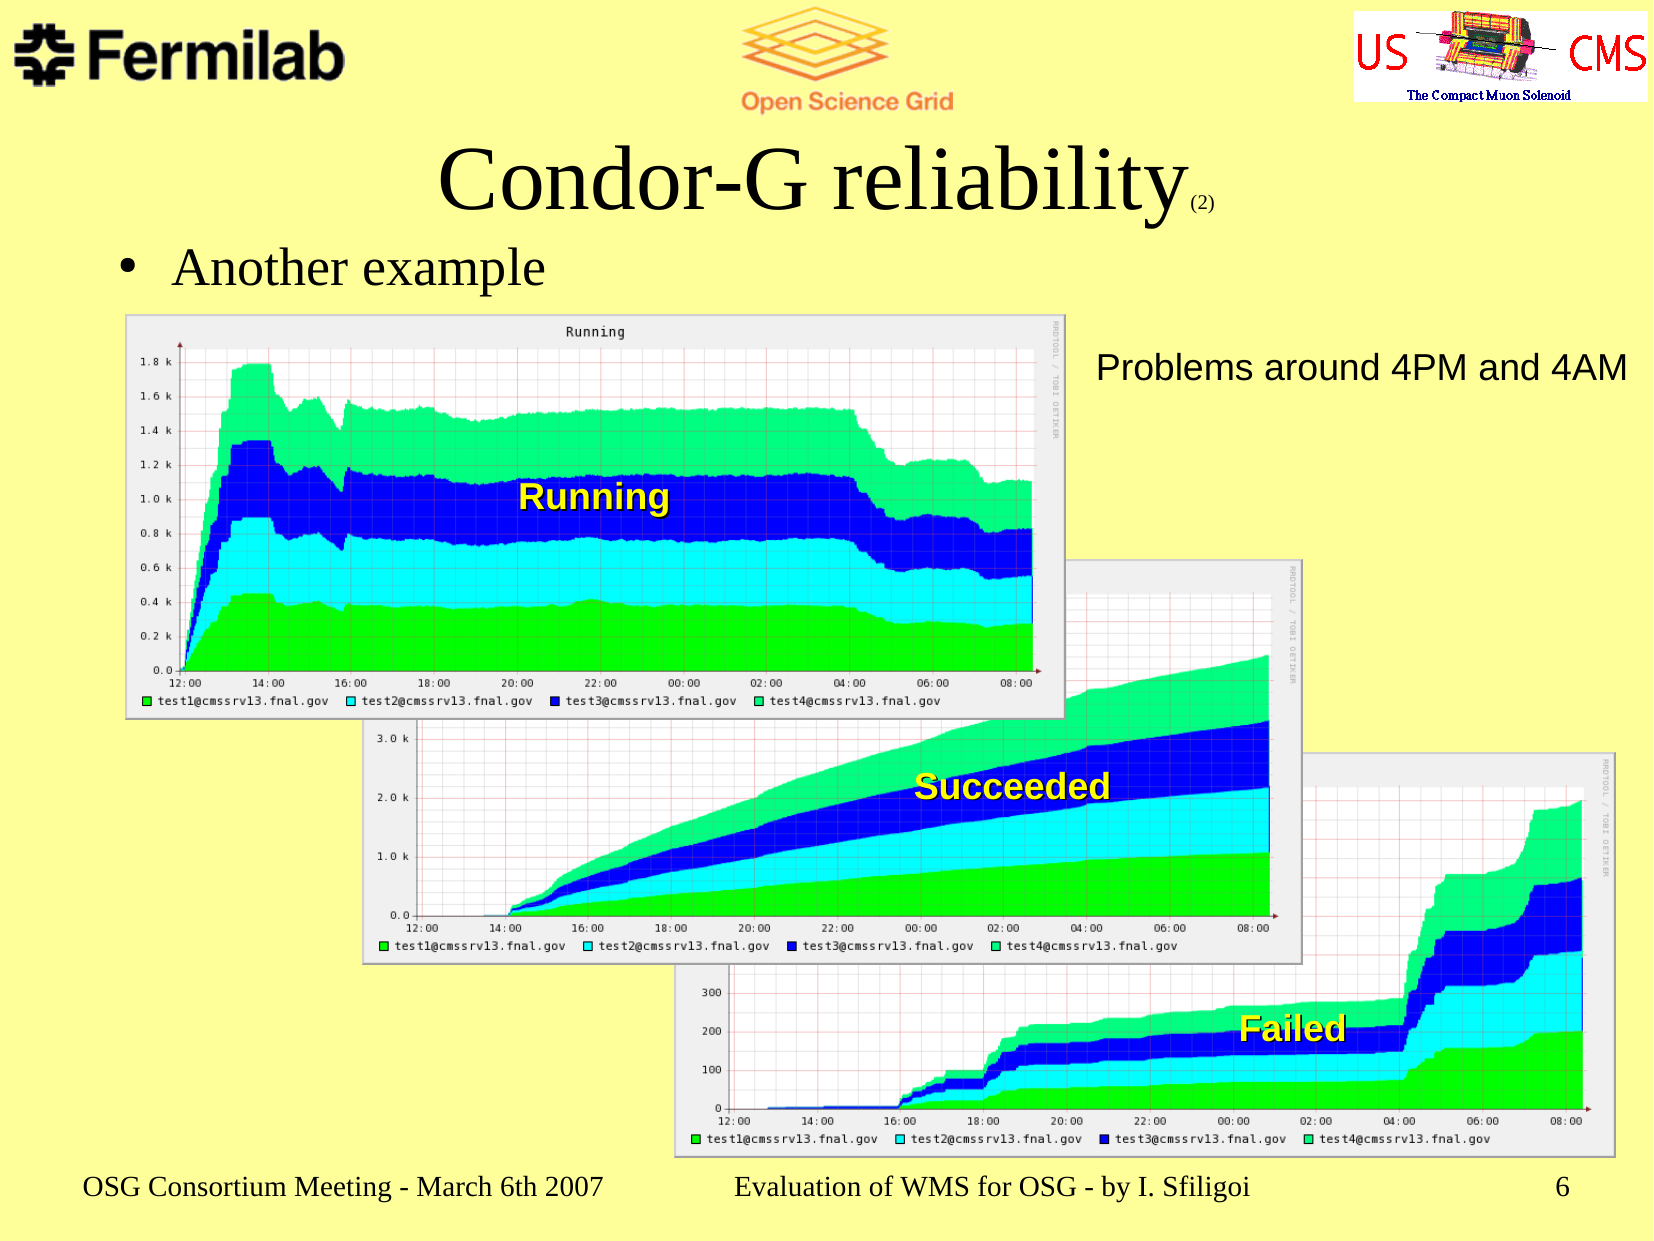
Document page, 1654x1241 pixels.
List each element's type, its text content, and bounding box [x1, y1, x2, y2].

picture [1354, 11, 1648, 102]
text_box Succeeded [899, 757, 1127, 830]
text_box Problems around 4PM and 4AM [1081, 339, 1644, 410]
text_box Running [503, 468, 686, 540]
picture [741, 5, 953, 100]
title Condor-G reliability(2) [82, 100, 1571, 237]
picture [125, 314, 1616, 1158]
picture [14, 23, 345, 87]
text_box Failed [1223, 999, 1362, 1072]
list Another example [82, 237, 1571, 1099]
